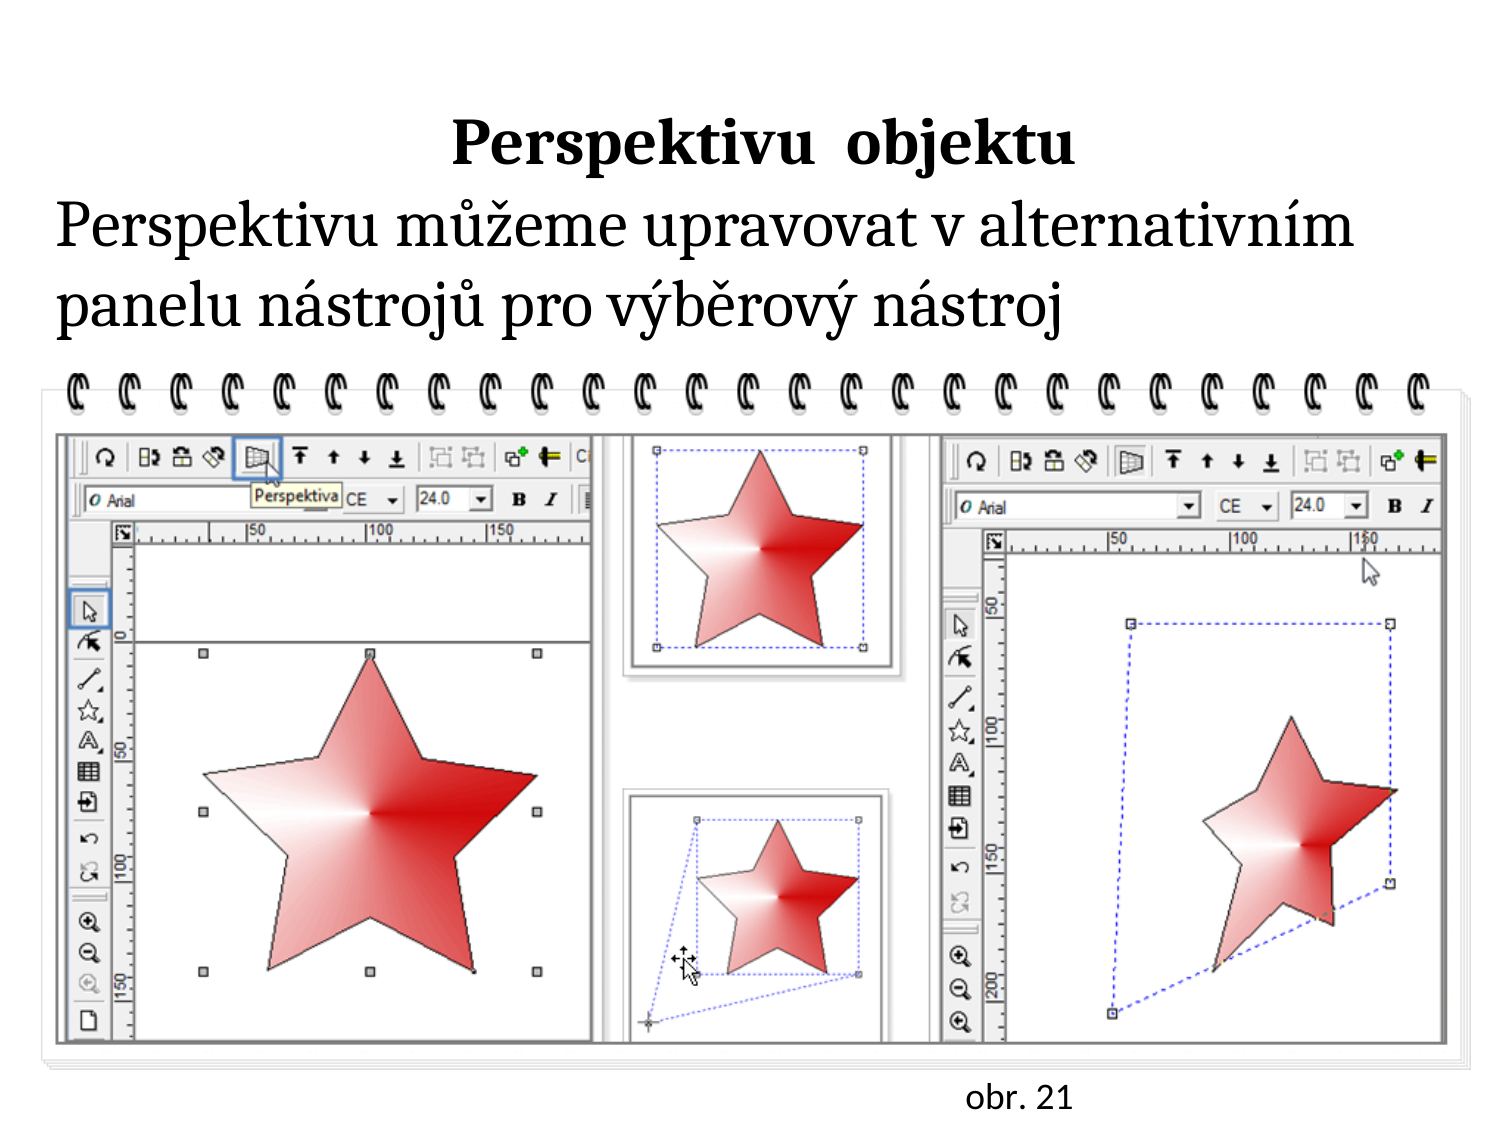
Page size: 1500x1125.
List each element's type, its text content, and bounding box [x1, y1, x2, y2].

text_box Perspektivu můžeme upravovat v alternativním panelu nástrojů pro výběrový nástroj [41, 172, 1459, 349]
text_box obr. 21 [950, 1070, 1365, 1125]
text_box Perspektivu objektu [29, 90, 1500, 186]
picture [41, 373, 1471, 1070]
